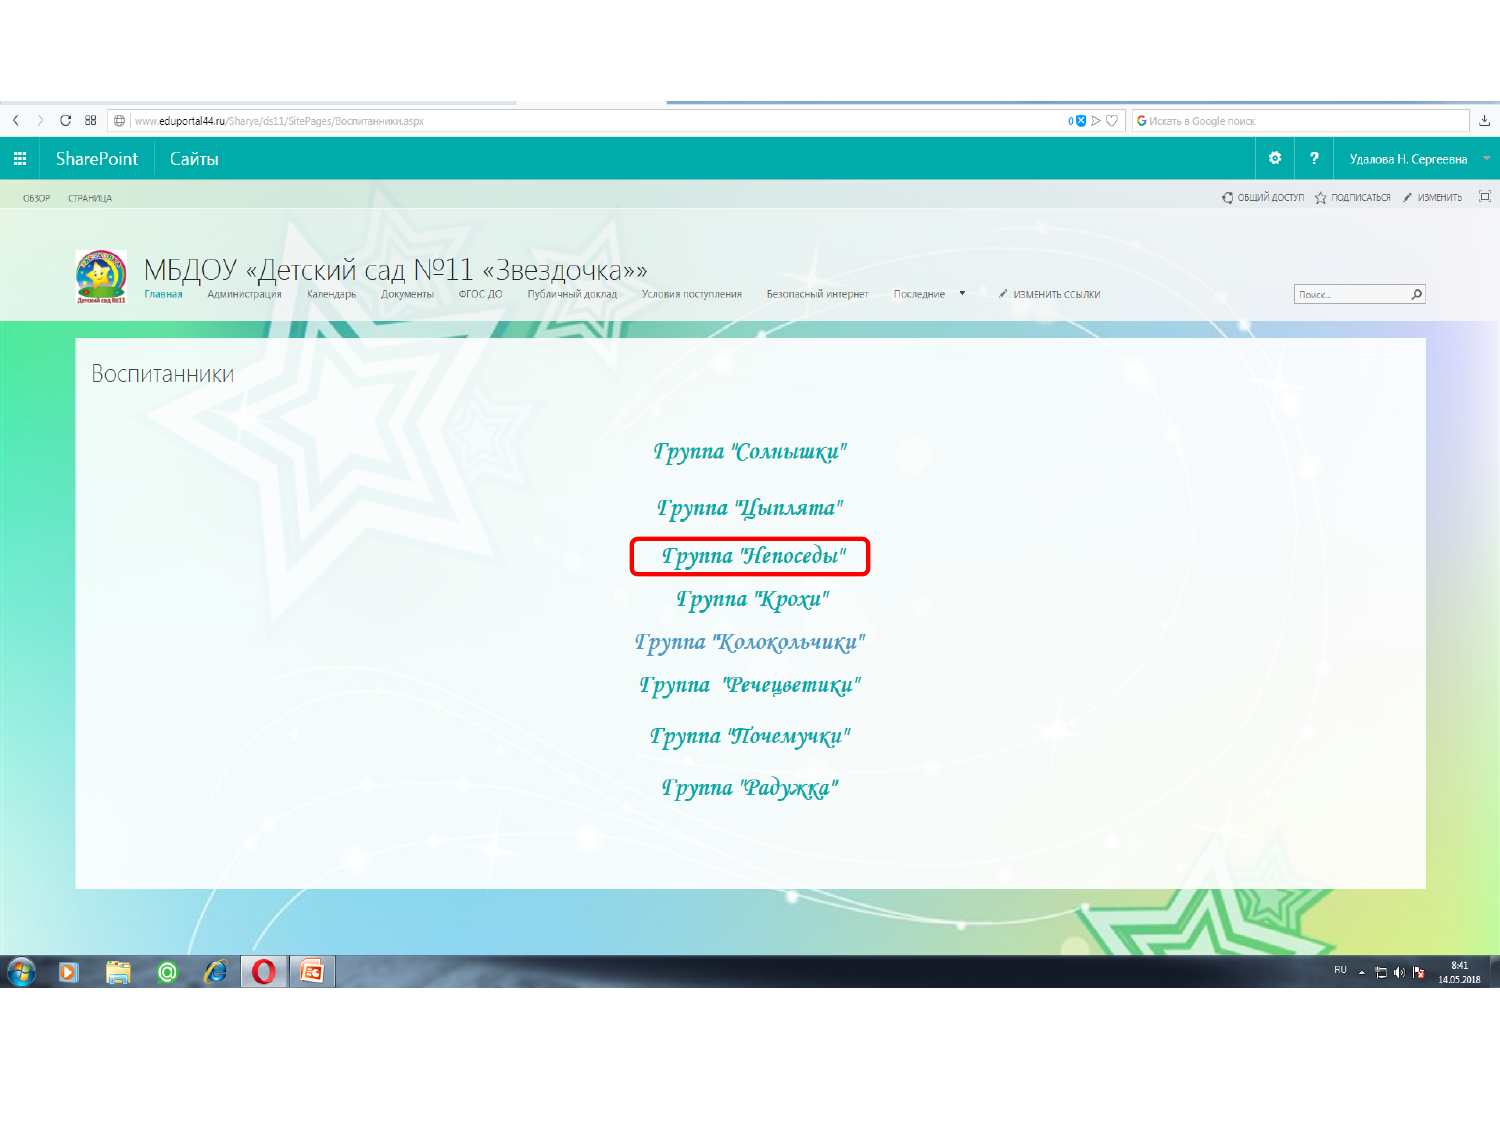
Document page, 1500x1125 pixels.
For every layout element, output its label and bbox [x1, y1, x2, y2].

picture [0, 101, 1500, 988]
